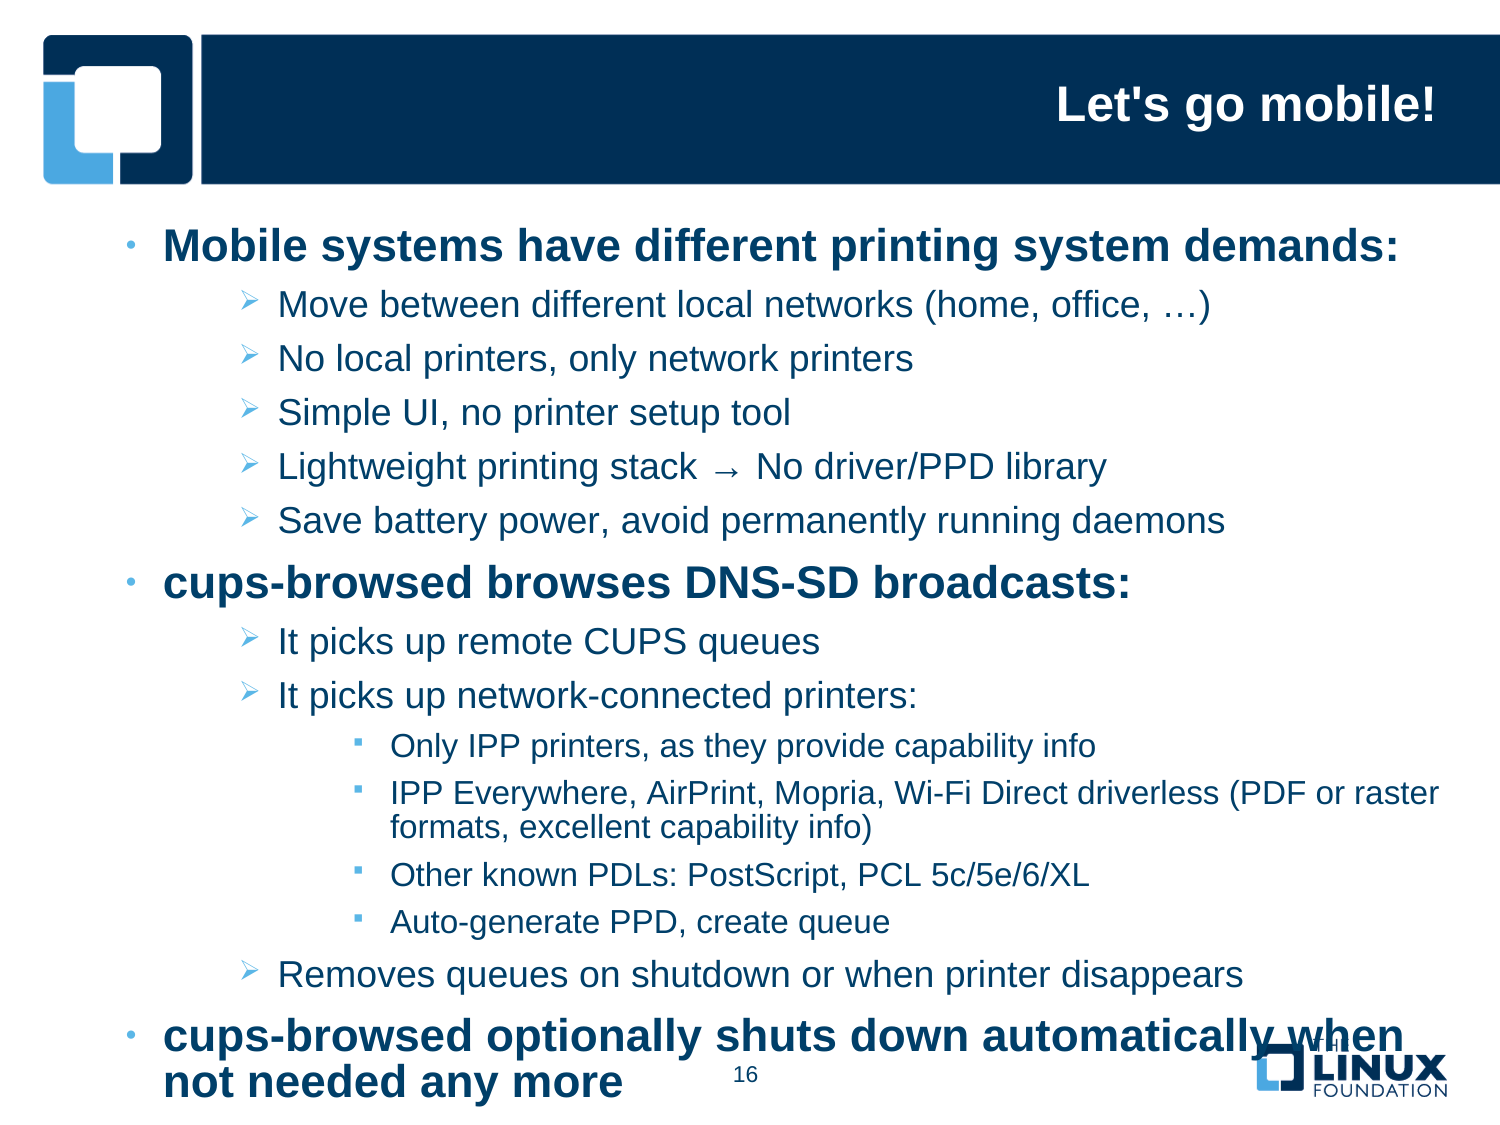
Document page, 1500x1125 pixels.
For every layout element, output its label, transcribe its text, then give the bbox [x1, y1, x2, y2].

title Let's go mobile! [249, 37, 1438, 175]
picture [0, 0, 1500, 1125]
list Mobile systems have different printing system demands: Move between different local networks (home, office, …) No local printers, only network printers Simple UI, no printer setup tool Lightweight printing stack → No driver/PPD library Save battery power, avoid permanently running daemons cups-browsed browses DNS-SD broadcasts: It picks up remote CUPS queues It picks up network-connected printers: Only IPP printers, as they provide capability info IPP Everywhere, AirPrint, Mopria, Wi-Fi Direct driverless (PDF or raster formats, excellent capability info) Other known PDLs: PostScript, PCL 5c/5e/6/XL Auto-generate PPD, create queue Removes queues on shutdown or when printer disappears cups-browsed optionally shuts down automatically when not needed any more [87, 224, 1450, 1081]
